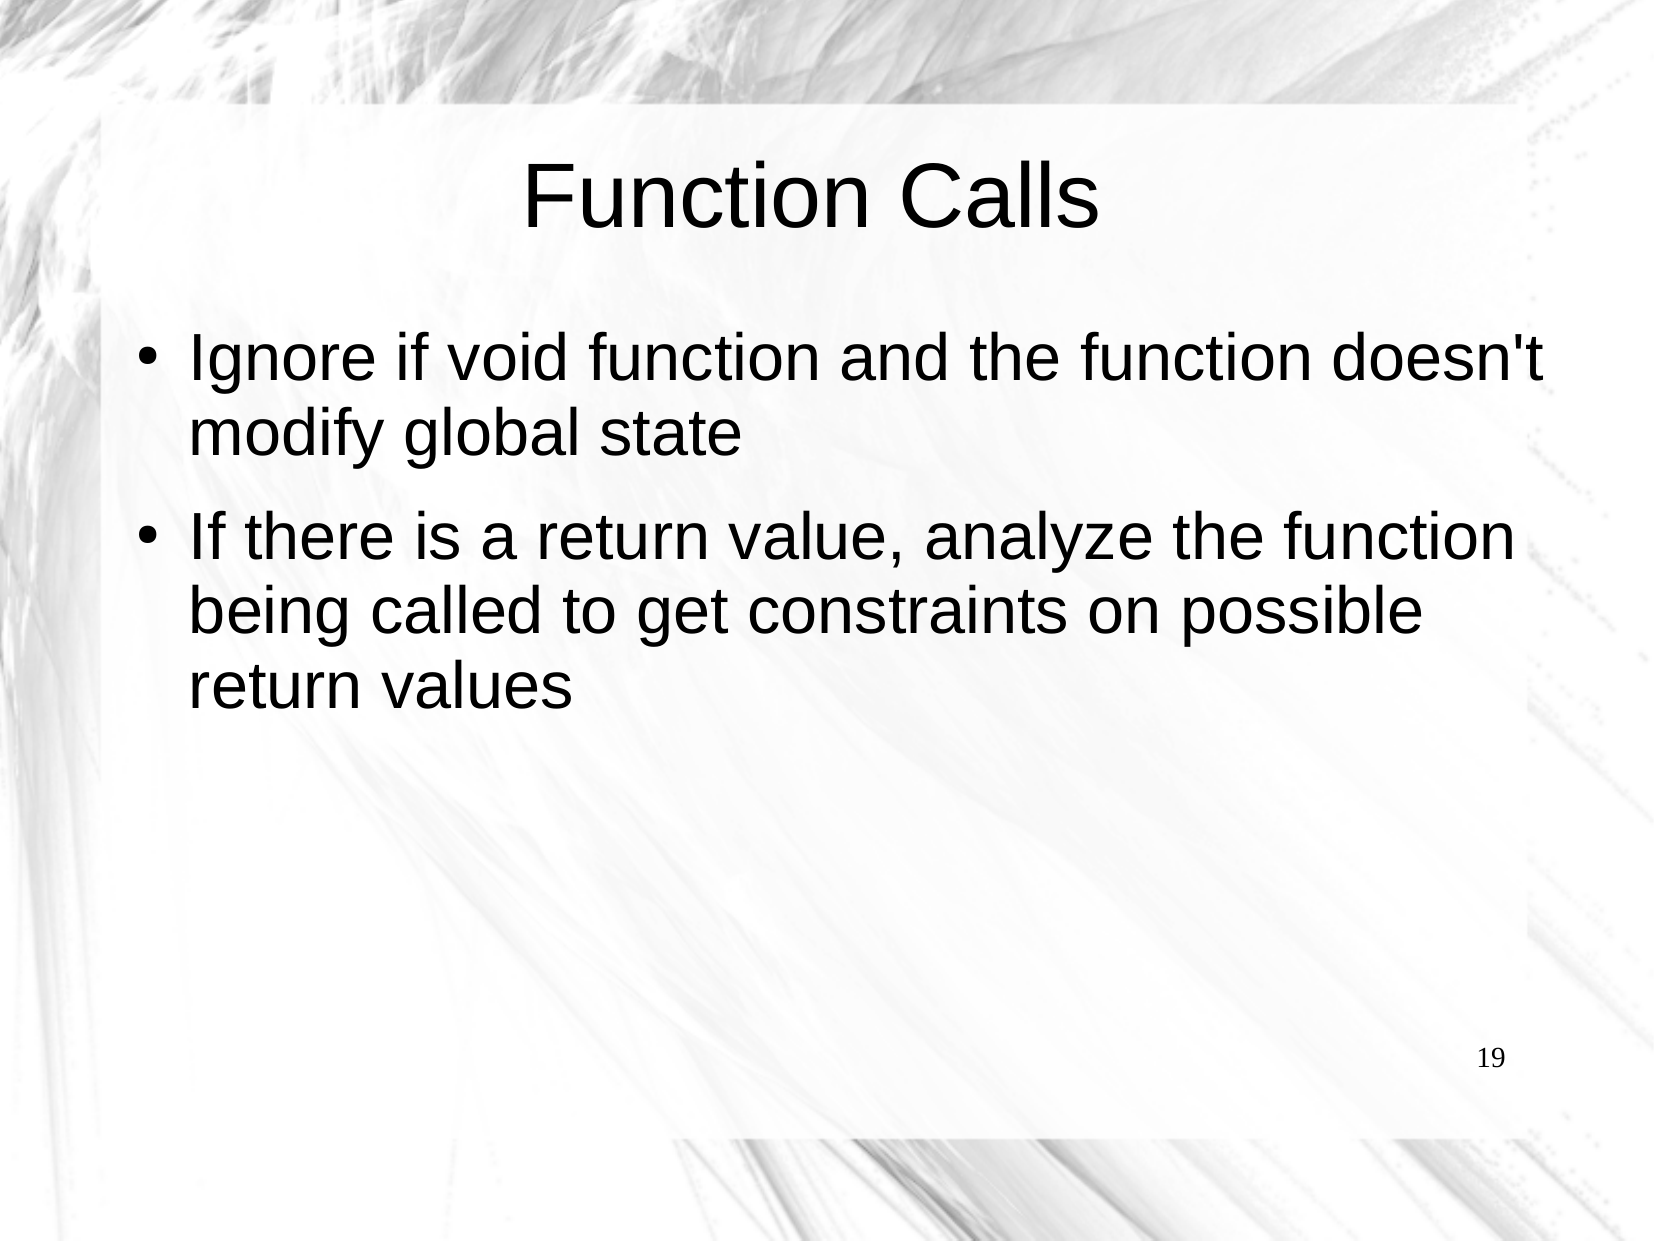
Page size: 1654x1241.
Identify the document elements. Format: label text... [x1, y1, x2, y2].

list Ignore if void function and the function doesn't modify global state If there is a return value, analyze the function being called to get constraints on possible return values [118, 319, 1571, 1039]
picture [0, 0, 1654, 1241]
title Function Calls [118, 112, 1506, 281]
